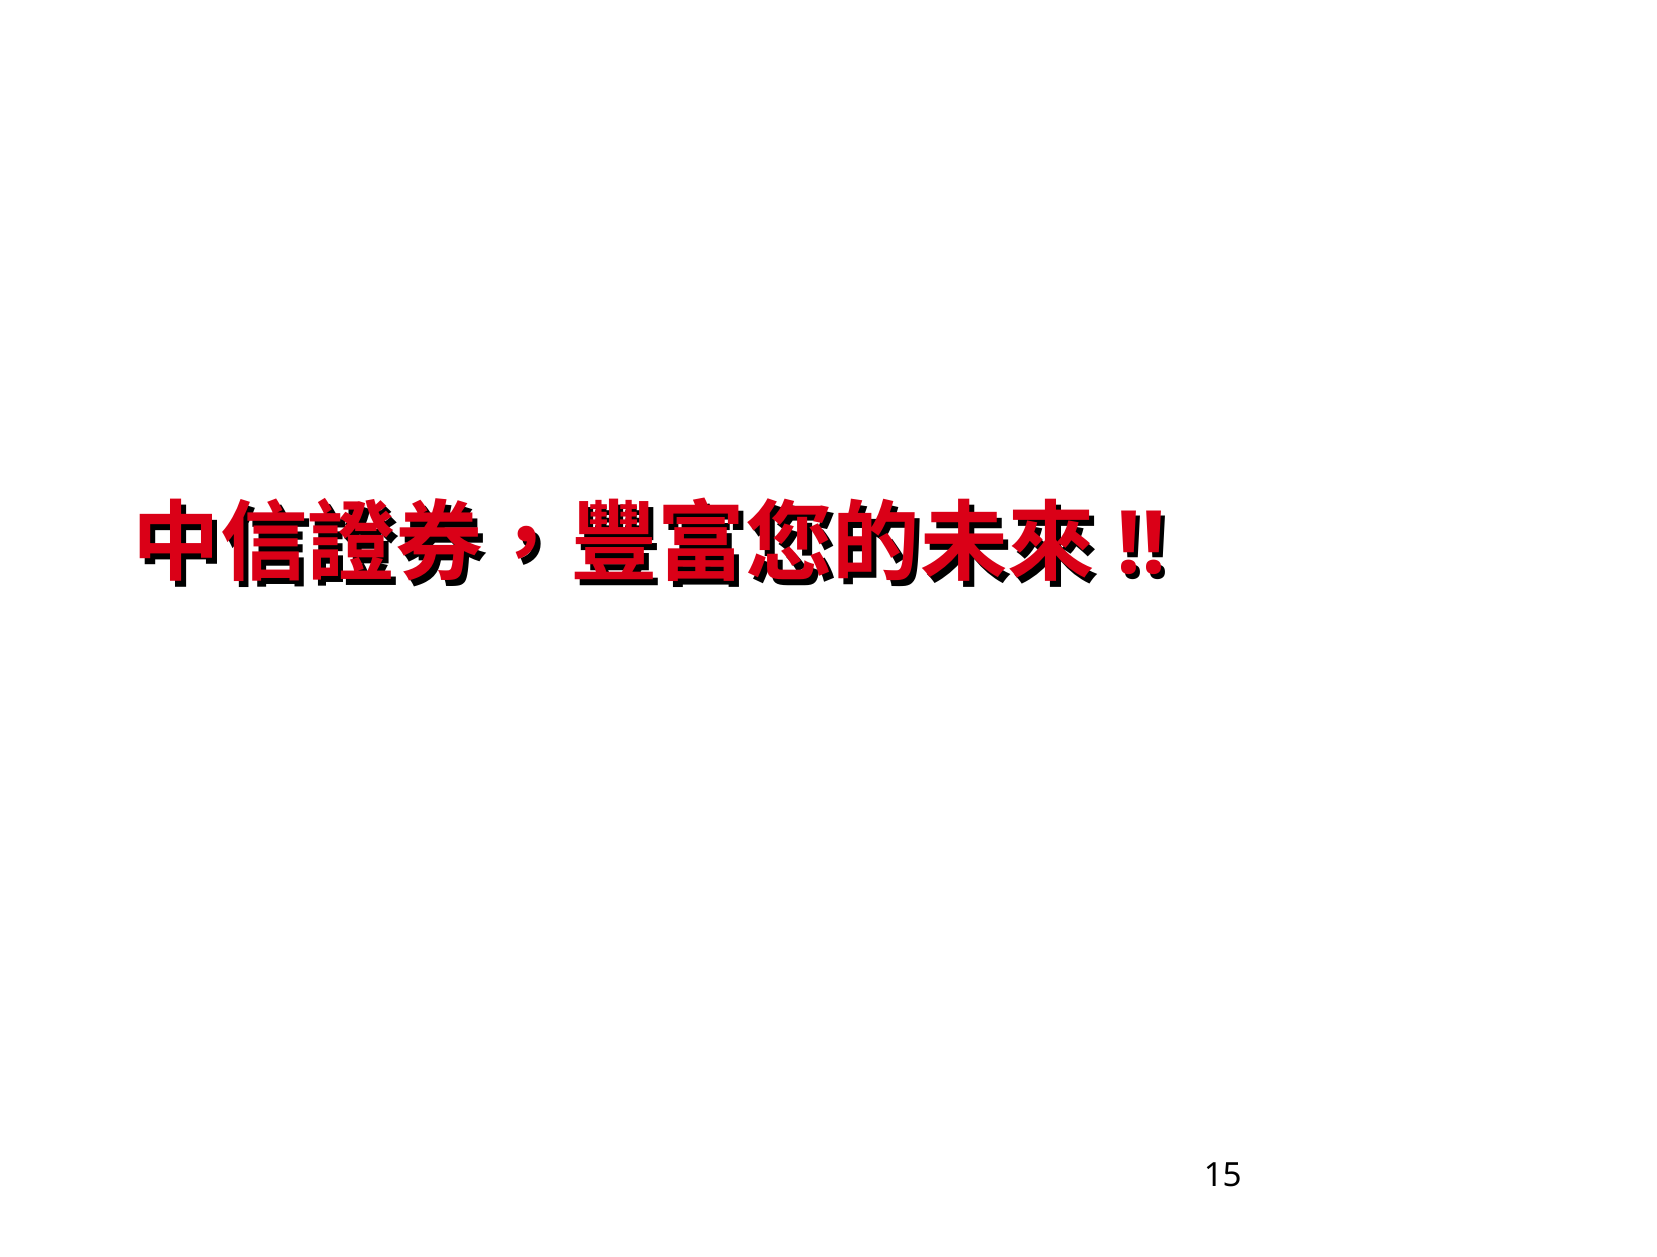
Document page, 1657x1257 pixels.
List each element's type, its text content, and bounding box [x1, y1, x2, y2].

text_box 中信證券，豐富您的未來!! [133, 494, 1494, 695]
slide_number 15 [1187, 1144, 1533, 1229]
